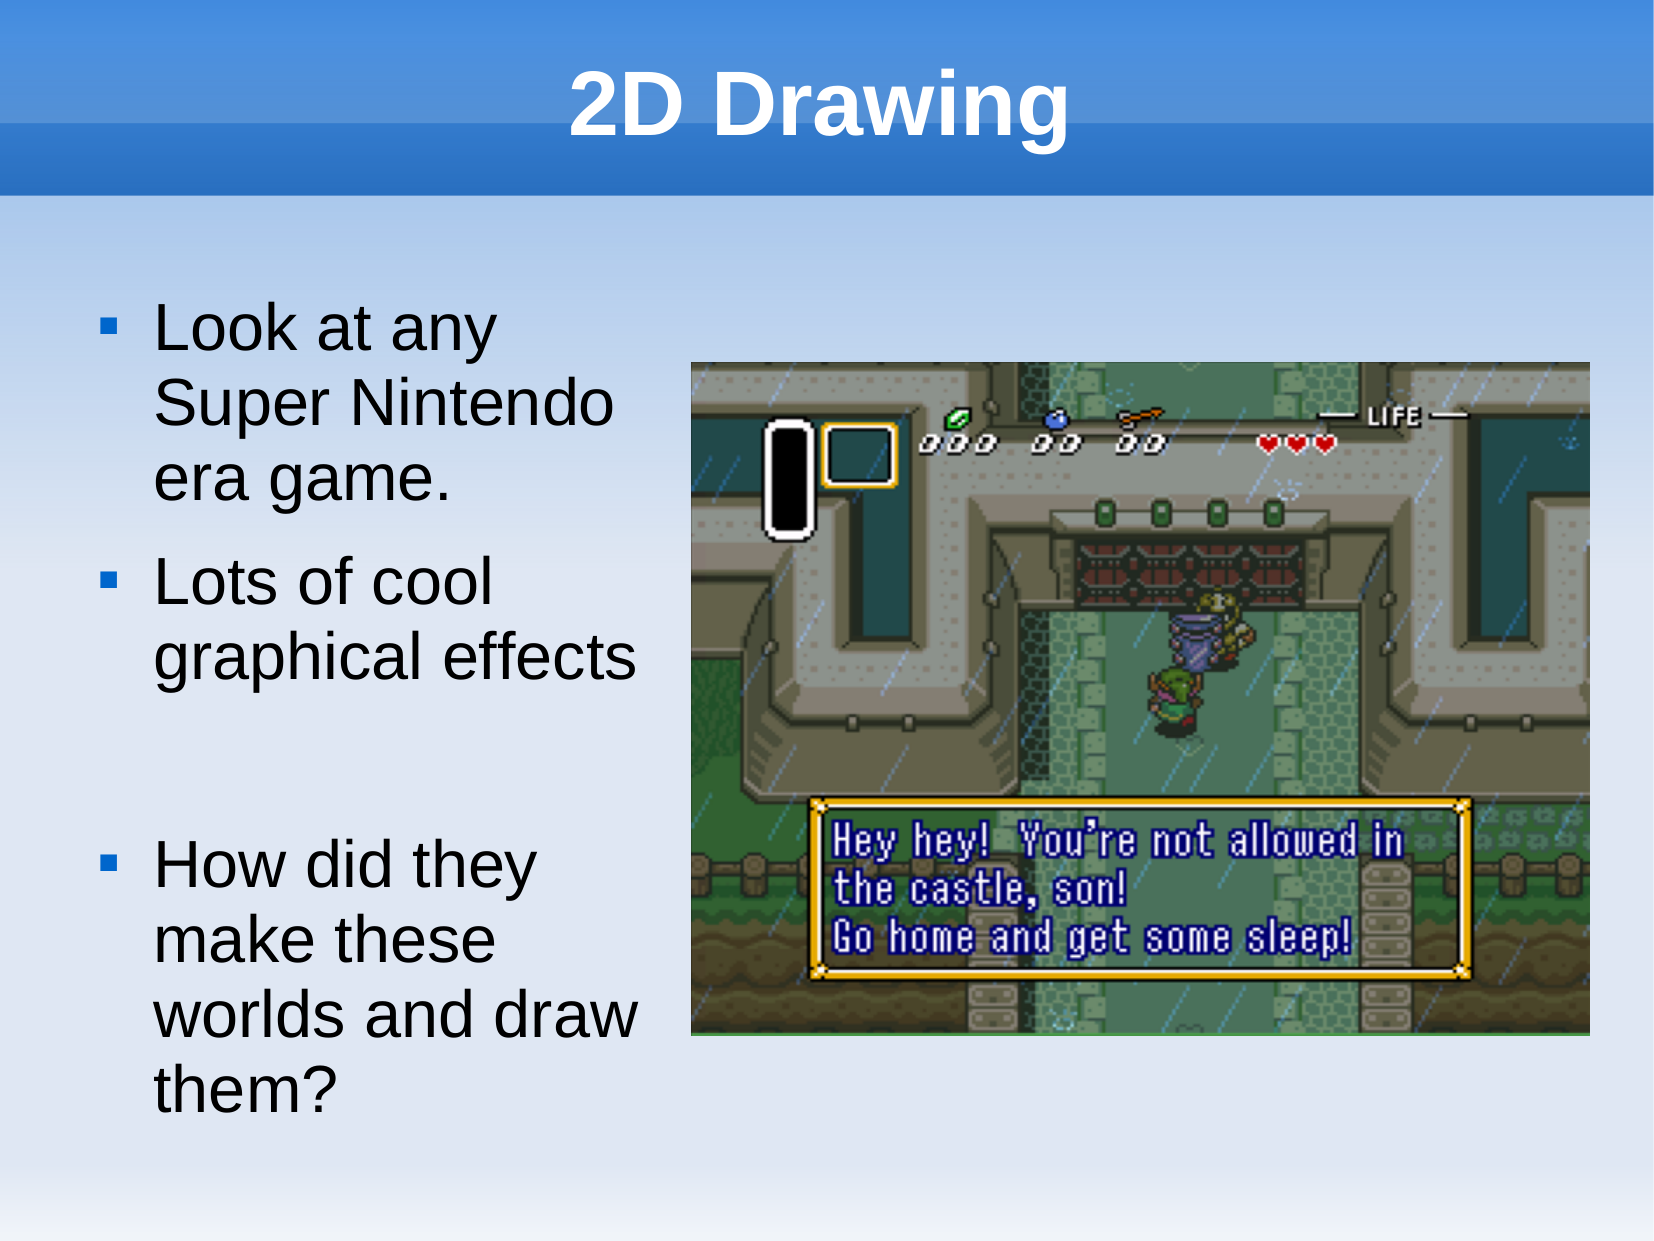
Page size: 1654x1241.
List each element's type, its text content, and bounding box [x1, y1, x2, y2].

title 2D Drawing [76, 0, 1565, 208]
list Look at any Super Nintendo era game. Lots of cool graphical effects How did they make these worlds and draw them? [82, 290, 656, 1127]
picture [0, 0, 1654, 1241]
